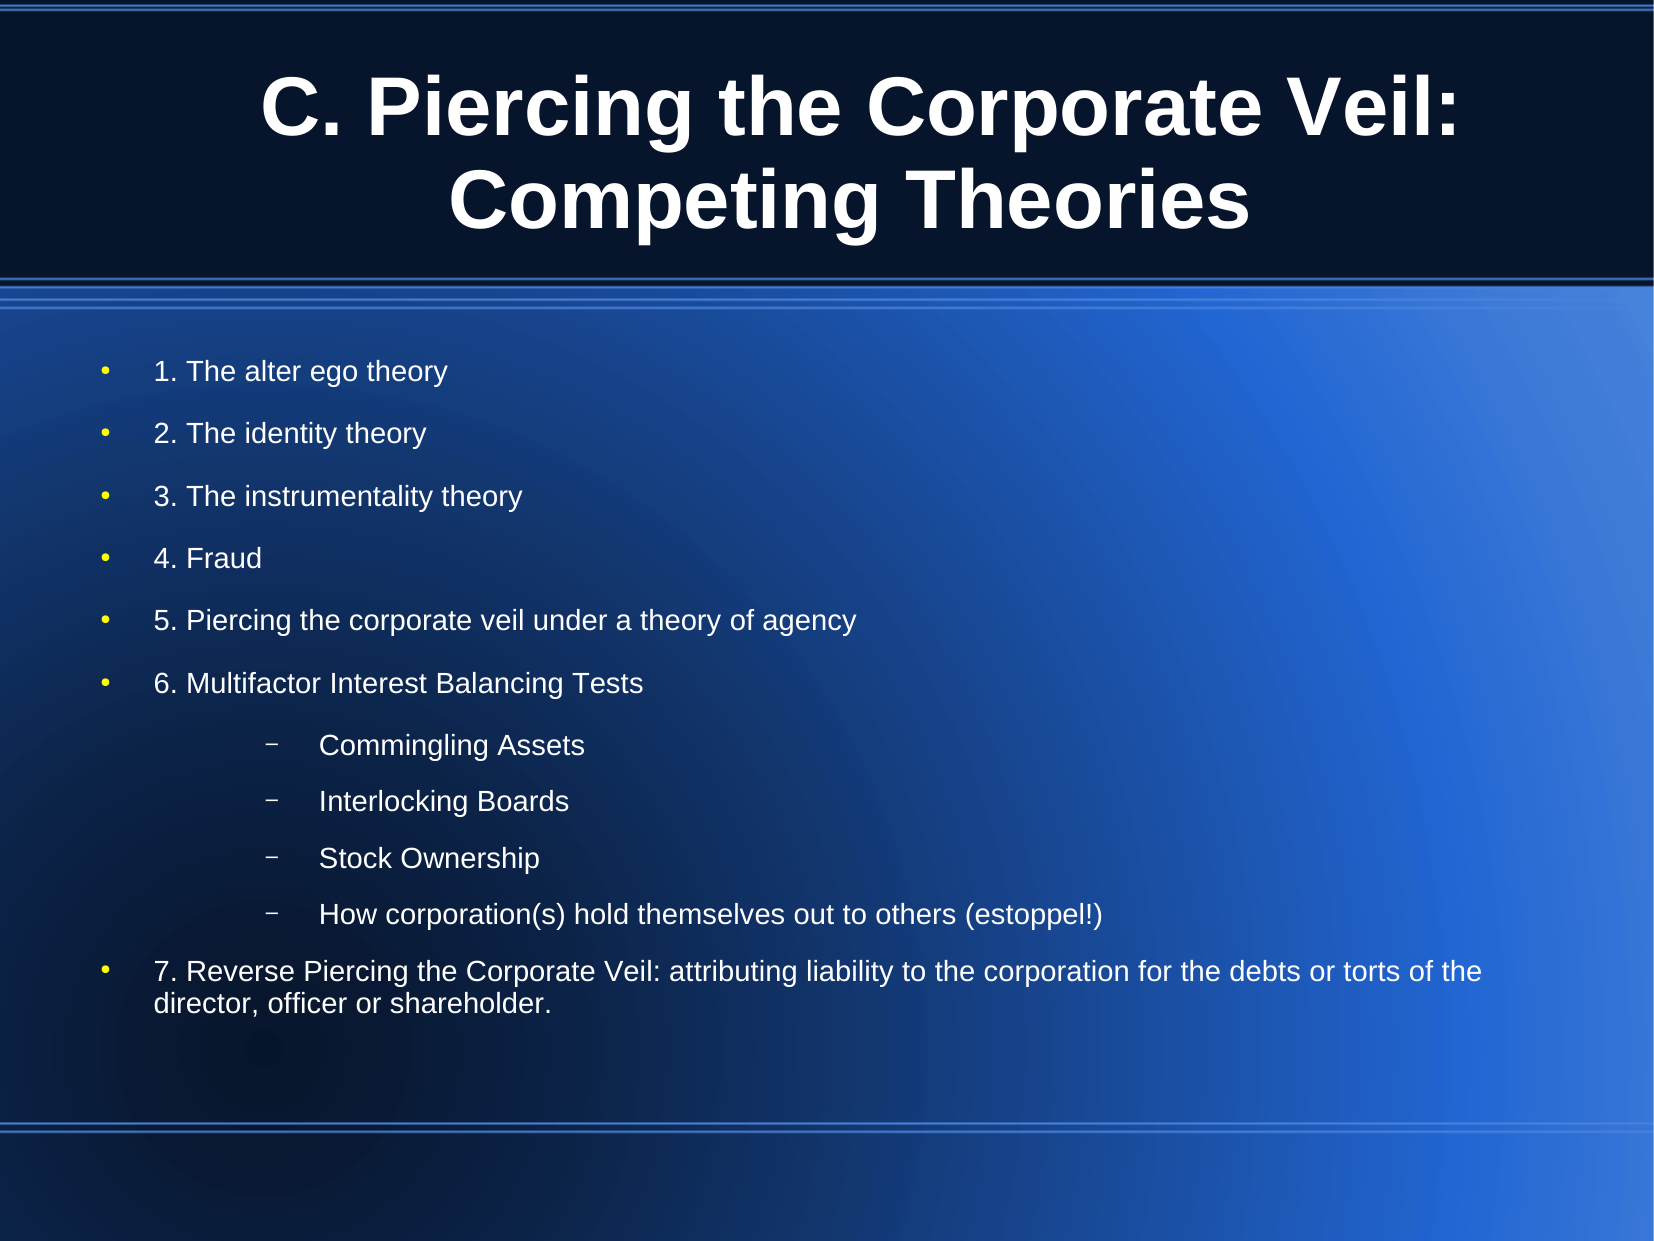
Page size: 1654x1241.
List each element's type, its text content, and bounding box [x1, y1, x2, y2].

title C. Piercing the Corporate Veil: Competing Theories [82, 49, 1571, 257]
list 1. The alter ego theory 2. The identity theory 3. The instrumentality theory 4. Fraud 5. Piercing the corporate veil under a theory of agency 6. Multifactor Interest Balancing Tests Commingling Assets Interlocking Boards Stock Ownership How corporation(s) hold themselves out to others (estoppel!) 7. Reverse Piercing the Corporate Veil: attributing liability to the corporation for the debts or torts of the director, officer or shareholder. [82, 355, 1571, 1058]
picture [0, 0, 1654, 1241]
